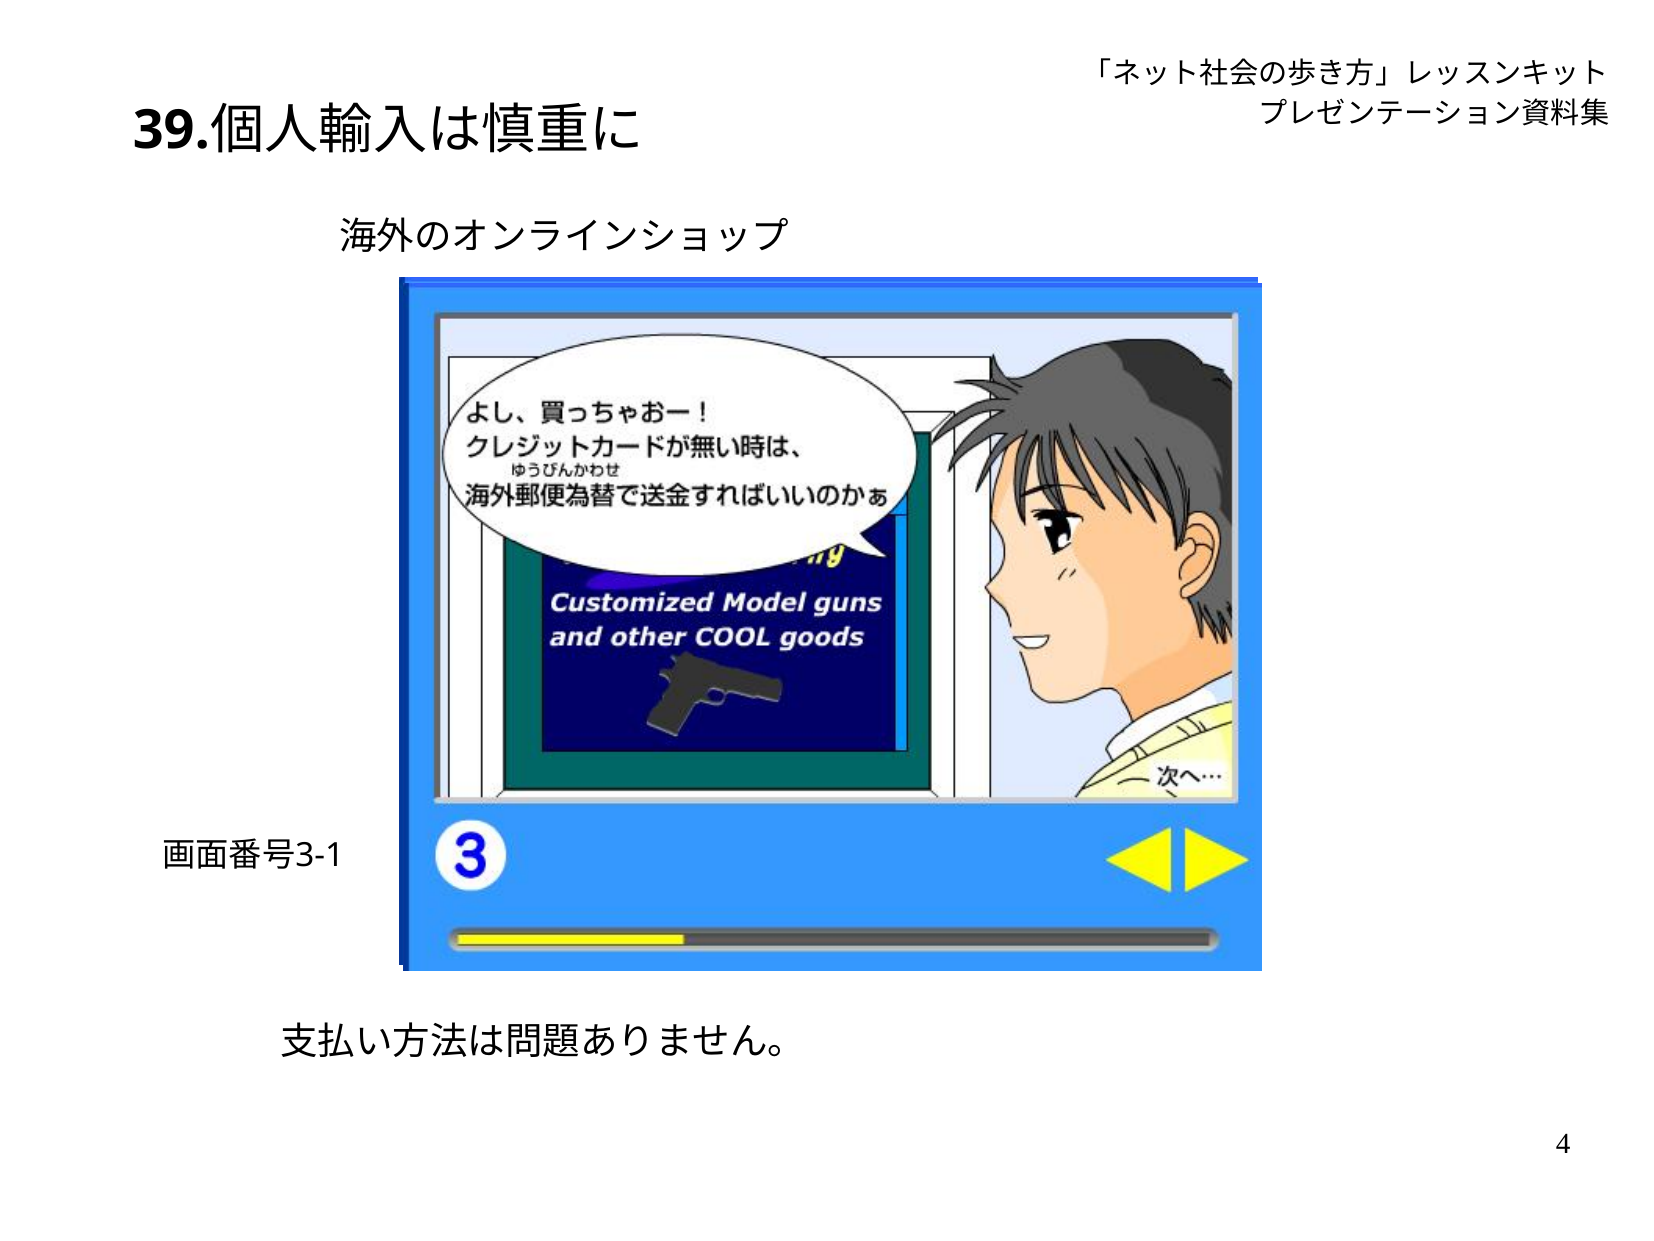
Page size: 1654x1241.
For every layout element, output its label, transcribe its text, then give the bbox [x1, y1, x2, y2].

text_box 支払い方法は問題ありません。 [265, 1003, 1447, 1074]
text_box 「ネット社会の歩き方」レッスンキット プレゼンテーション資料集 [1062, 44, 1625, 139]
picture [399, 277, 1262, 971]
text_box 海外のオンラインショップ [324, 206, 916, 267]
text_box 39.個人輸入は慎重に [118, 88, 1241, 169]
text_box 画面番号3-1 [147, 826, 384, 882]
